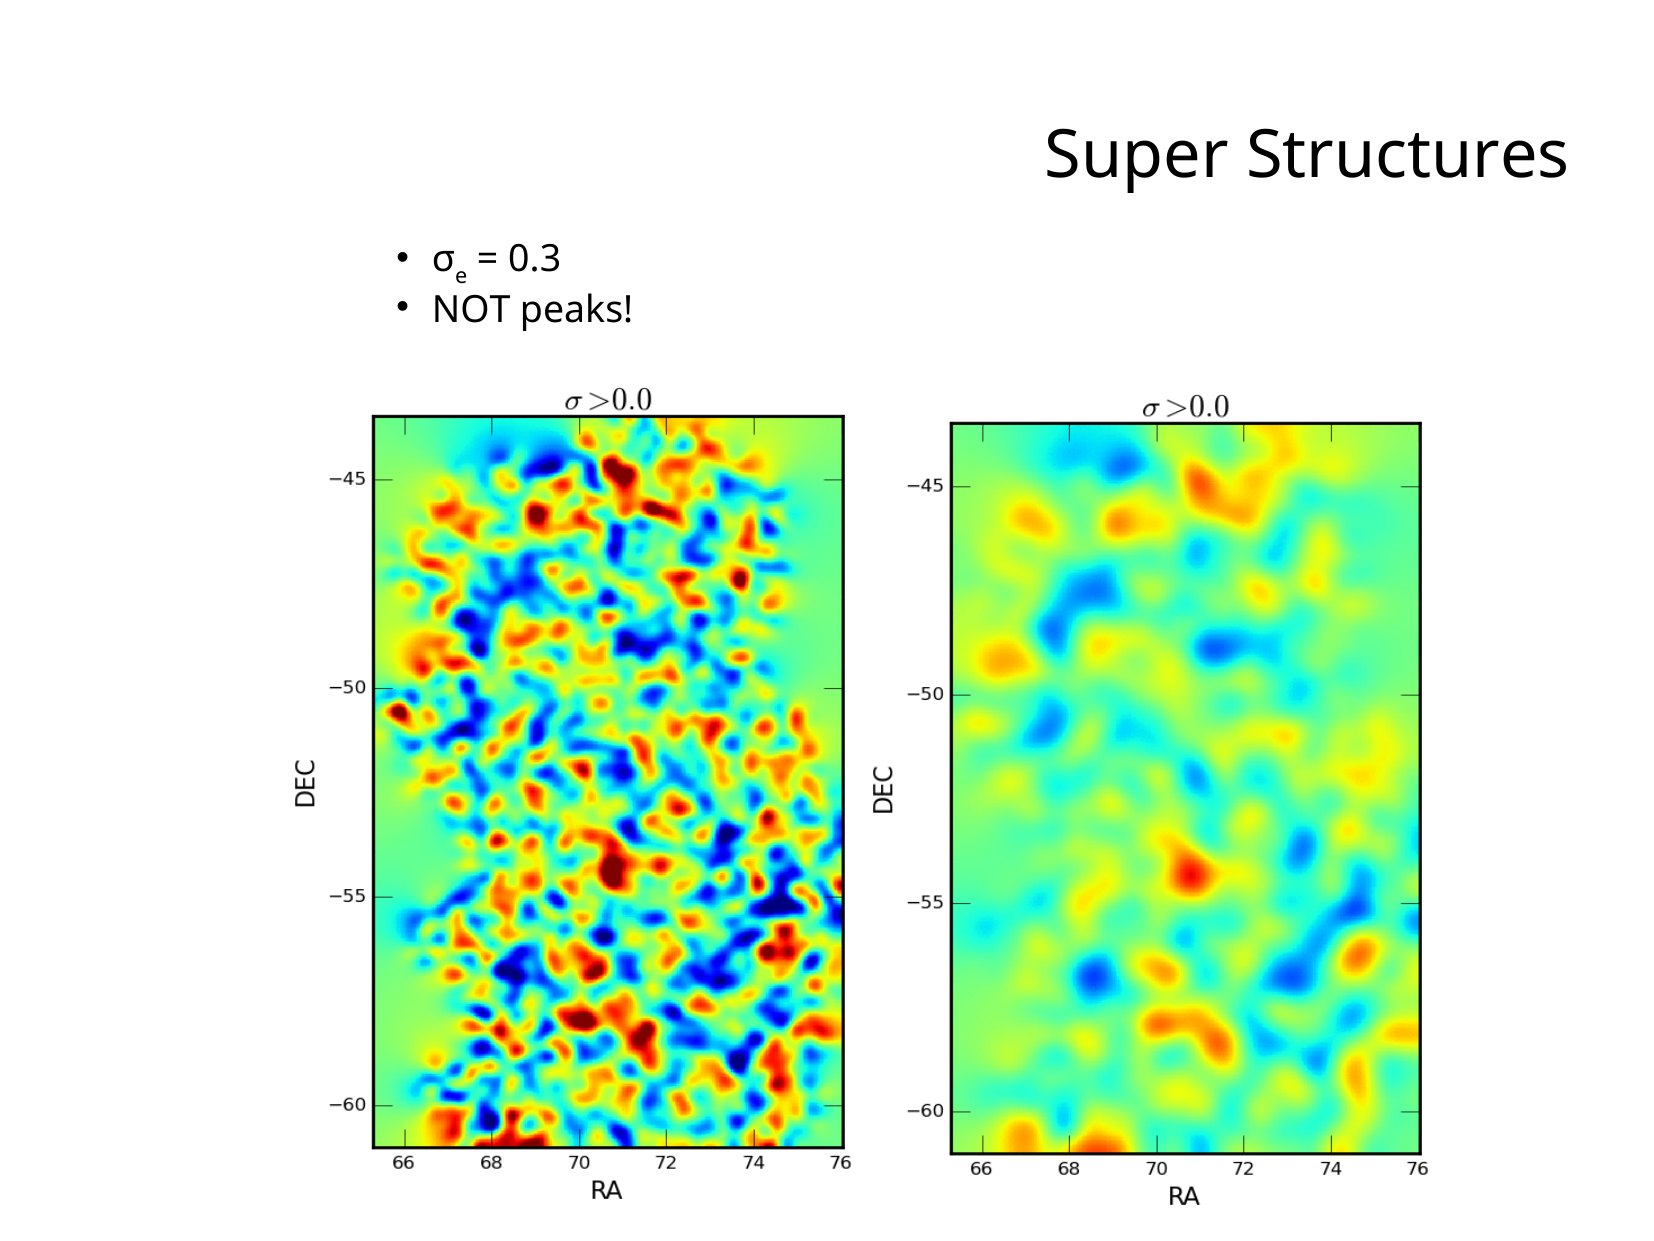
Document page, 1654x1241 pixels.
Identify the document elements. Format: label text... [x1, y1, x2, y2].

text_box σe = 0.3 NOT peaks! [381, 225, 1402, 337]
picture [284, 374, 1440, 1221]
title Super Structures [82, 49, 1571, 257]
